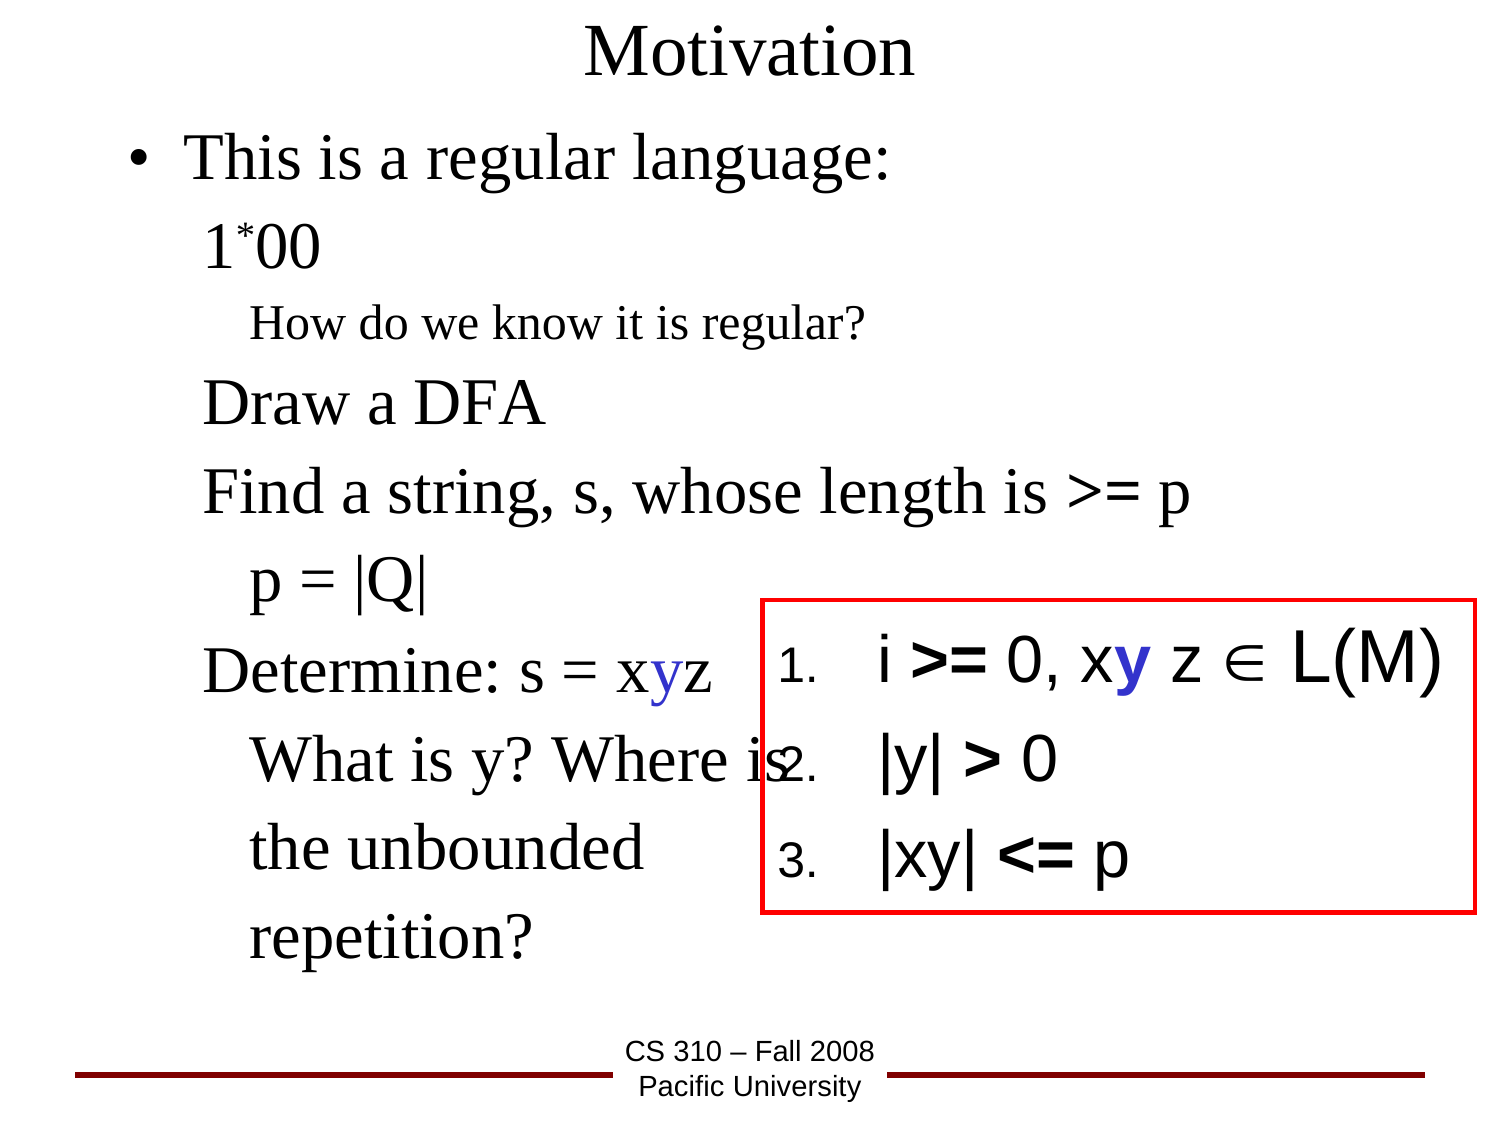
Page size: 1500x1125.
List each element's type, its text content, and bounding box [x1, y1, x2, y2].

list This is a regular language: 1*00 How do we know it is regular? Draw a DFA Find a string, s, whose length is >= p p = |Q| Determine: s = xyz What is y? Where is the unbounded repetition? [112, 112, 1388, 1001]
text_box i >= 0, xyiz  L(M) |y| > 0 |xy| <= p [762, 600, 1475, 913]
title Motivation [112, 0, 1388, 100]
